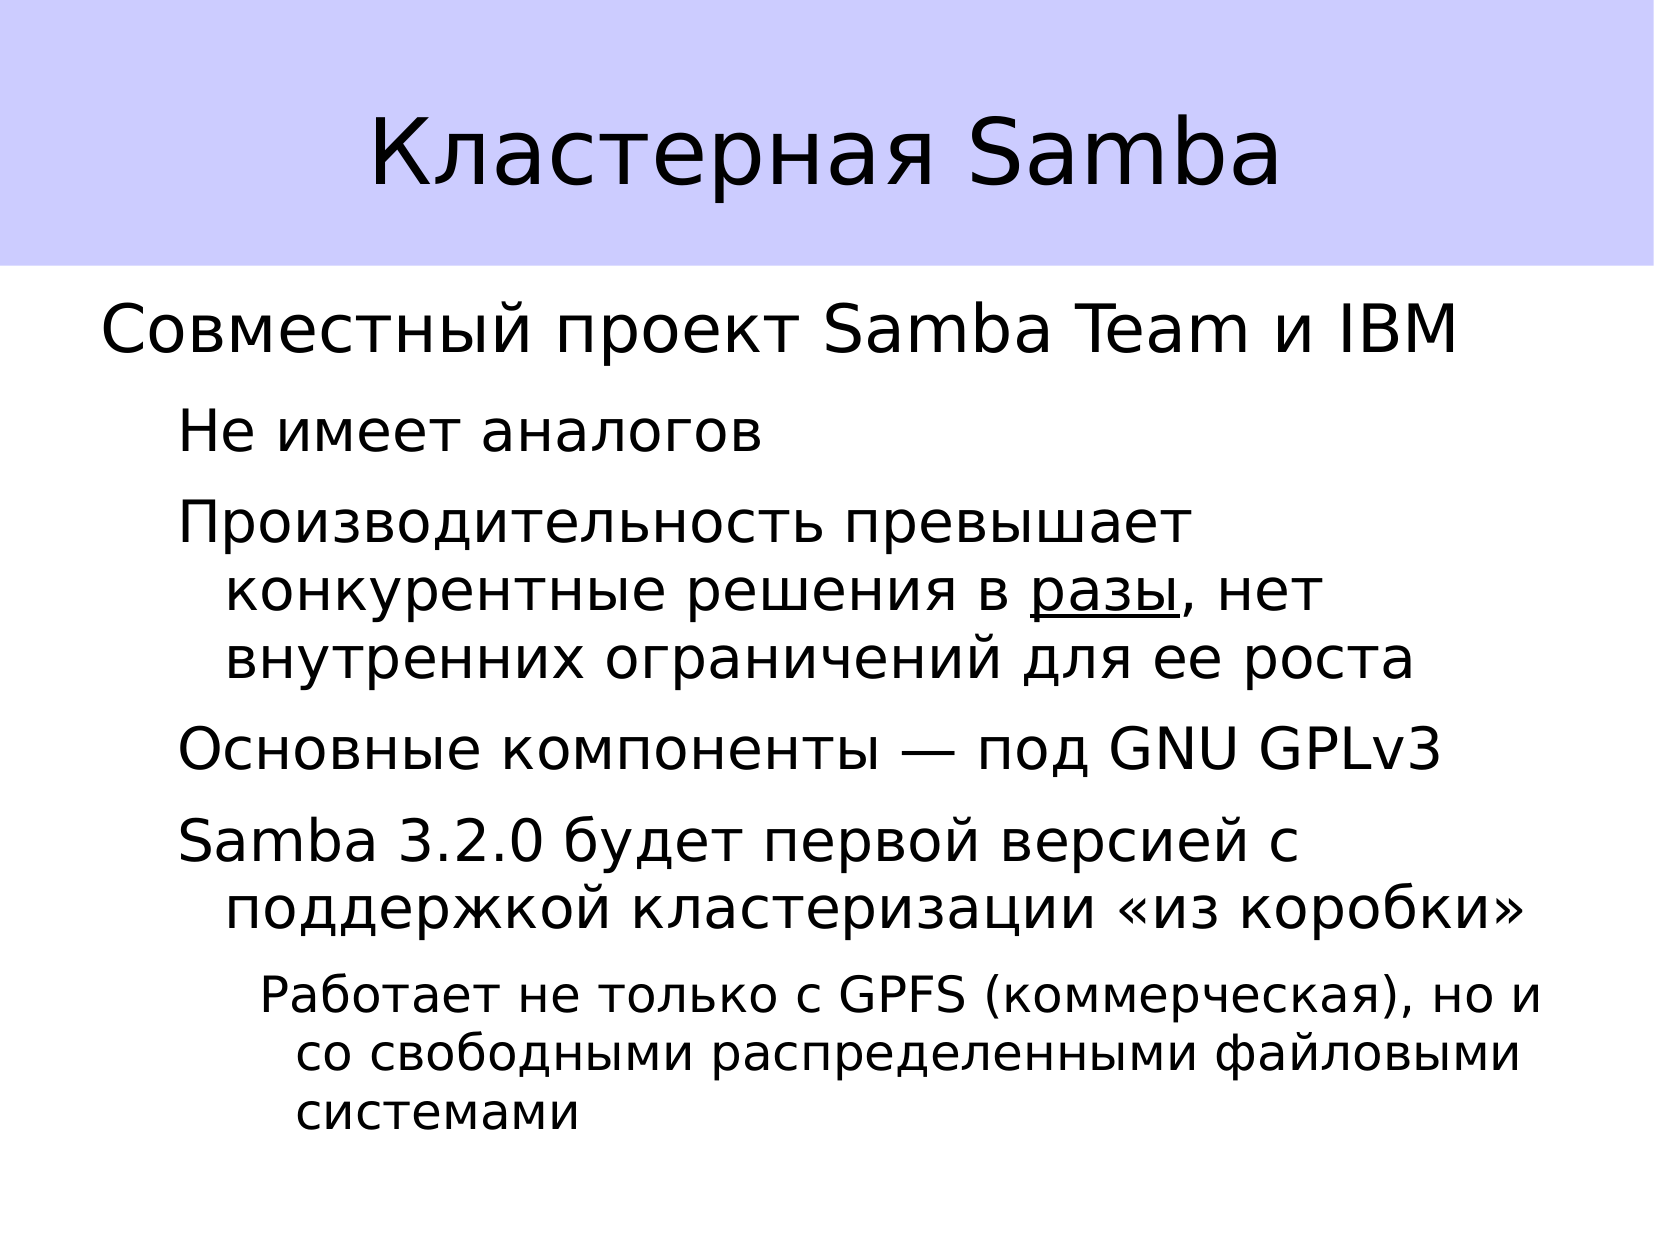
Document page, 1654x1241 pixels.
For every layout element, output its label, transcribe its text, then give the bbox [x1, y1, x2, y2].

list Совместный проект Samba Team и IBM Не имеет аналогов Производительность превышает конкурентные решения в разы, нет внутренних ограничений для ее роста Основные компоненты — под GNU GPLv3 Samba 3.2.0 будет первой версией с поддержкой кластеризации «из коробки» Работает не только с GPFS (коммерческая), но и со свободными распределенными файловыми системами [82, 290, 1571, 1141]
title Кластерная Samba [82, 56, 1571, 250]
